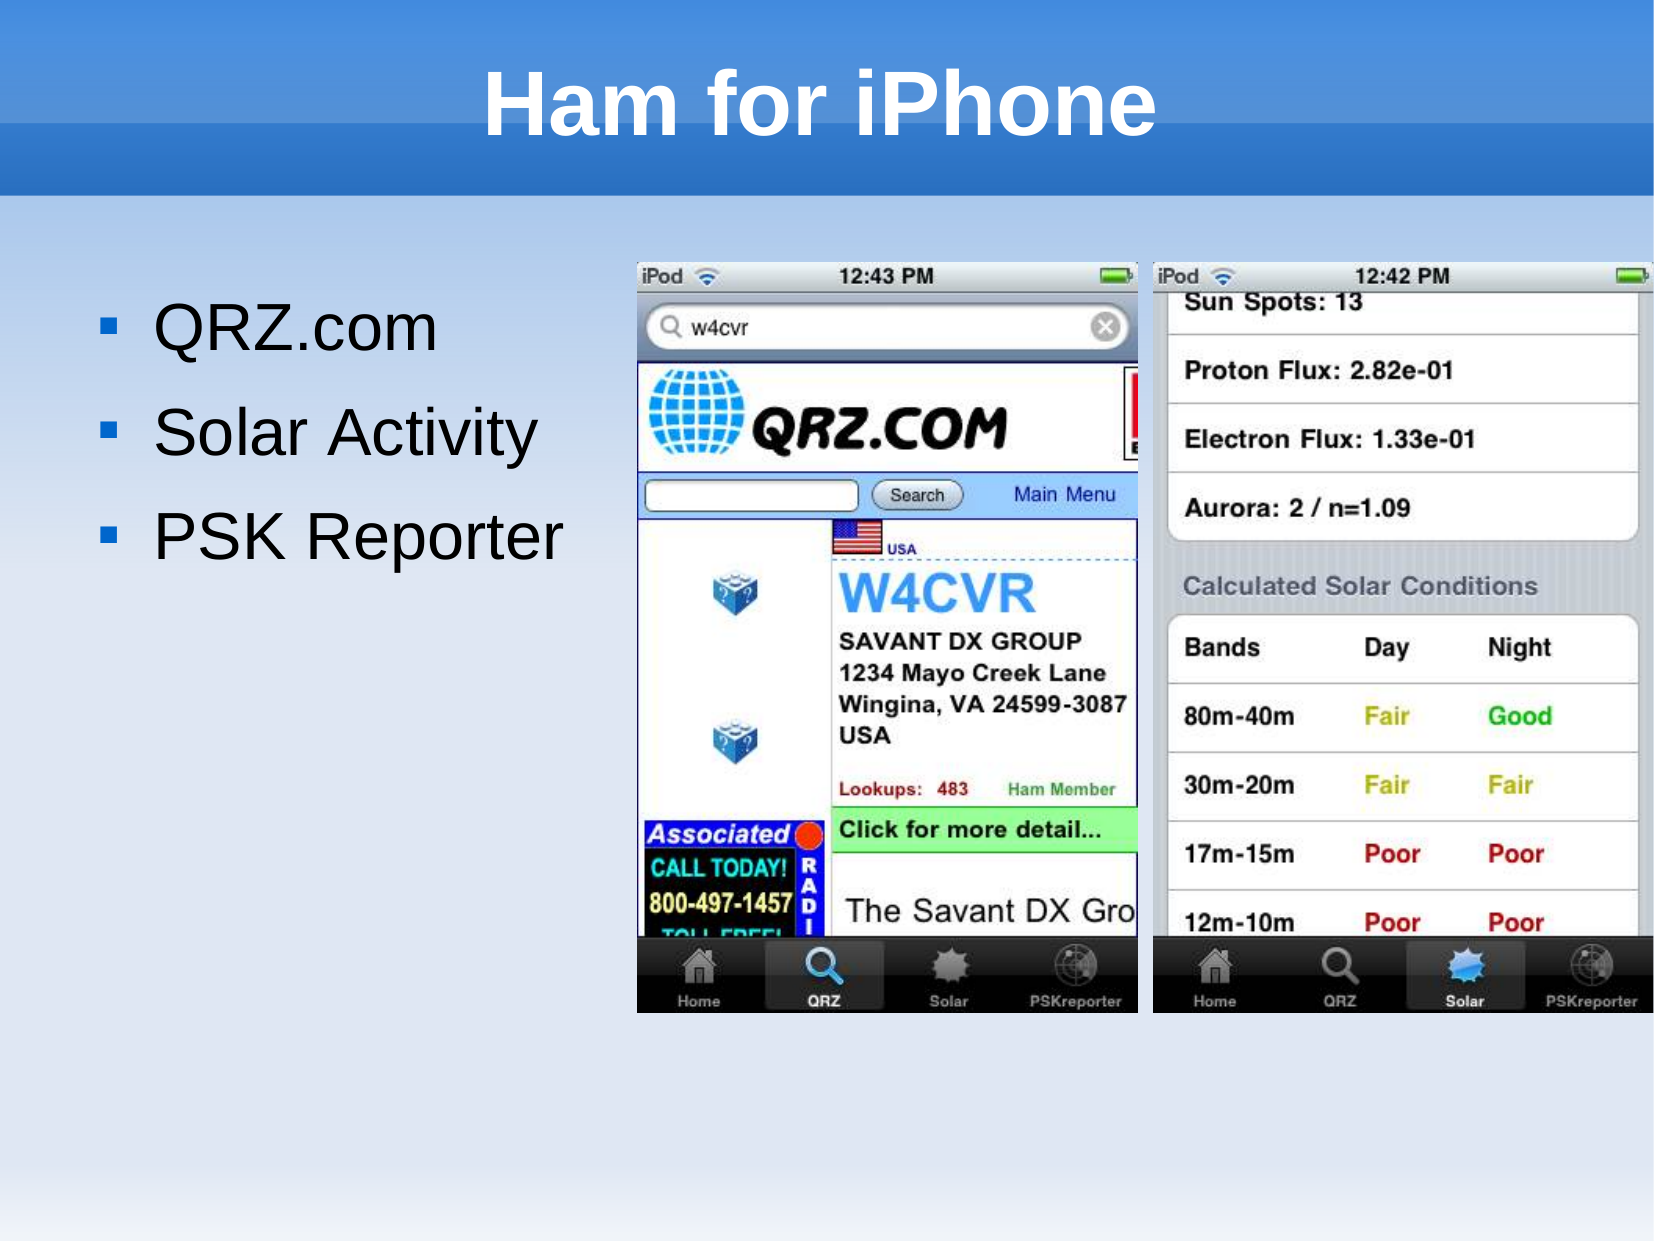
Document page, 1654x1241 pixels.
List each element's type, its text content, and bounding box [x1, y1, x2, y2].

picture [0, 0, 1654, 1241]
title Ham for iPhone [76, 7, 1565, 200]
list QRZ.com Solar Activity PSK Reporter [82, 290, 809, 1094]
